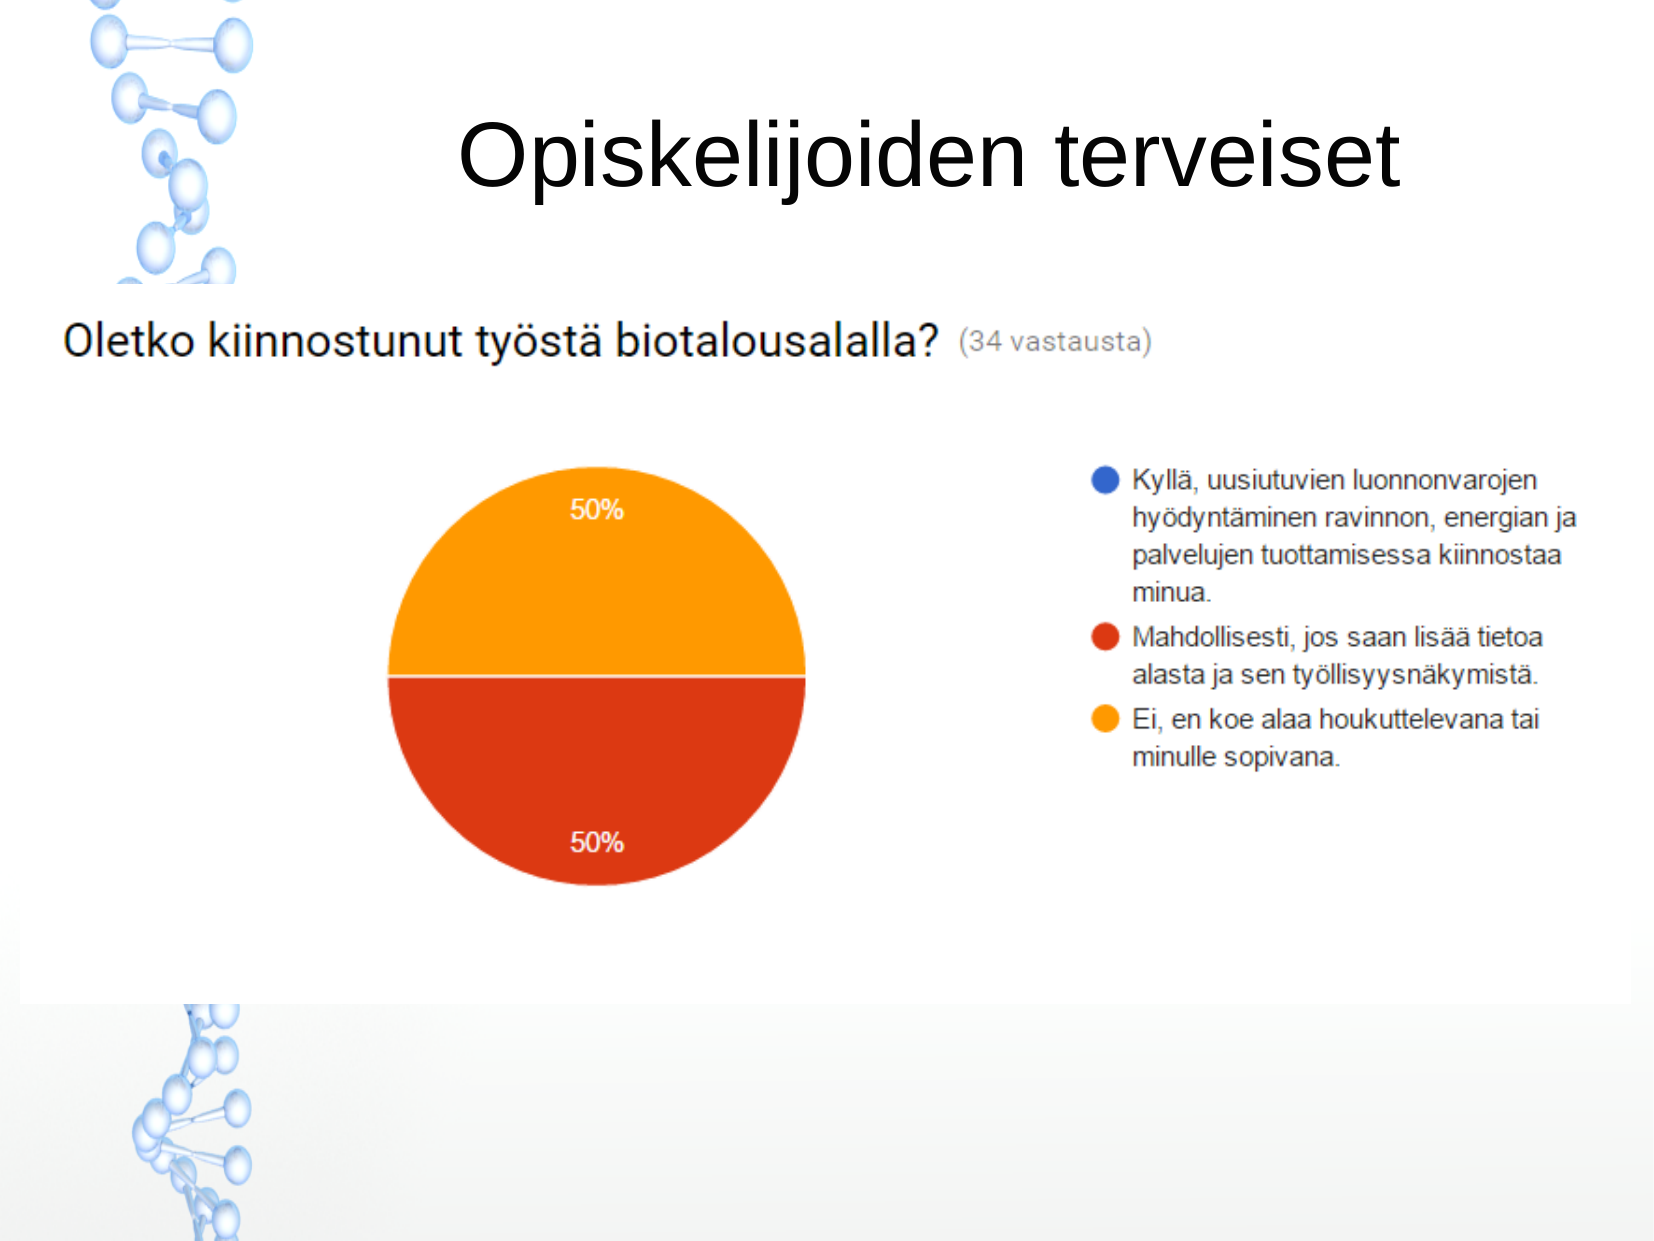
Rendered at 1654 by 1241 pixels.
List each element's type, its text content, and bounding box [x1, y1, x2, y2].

title Opiskelijoiden terveiset [265, 47, 1595, 252]
picture [20, 284, 1631, 1004]
